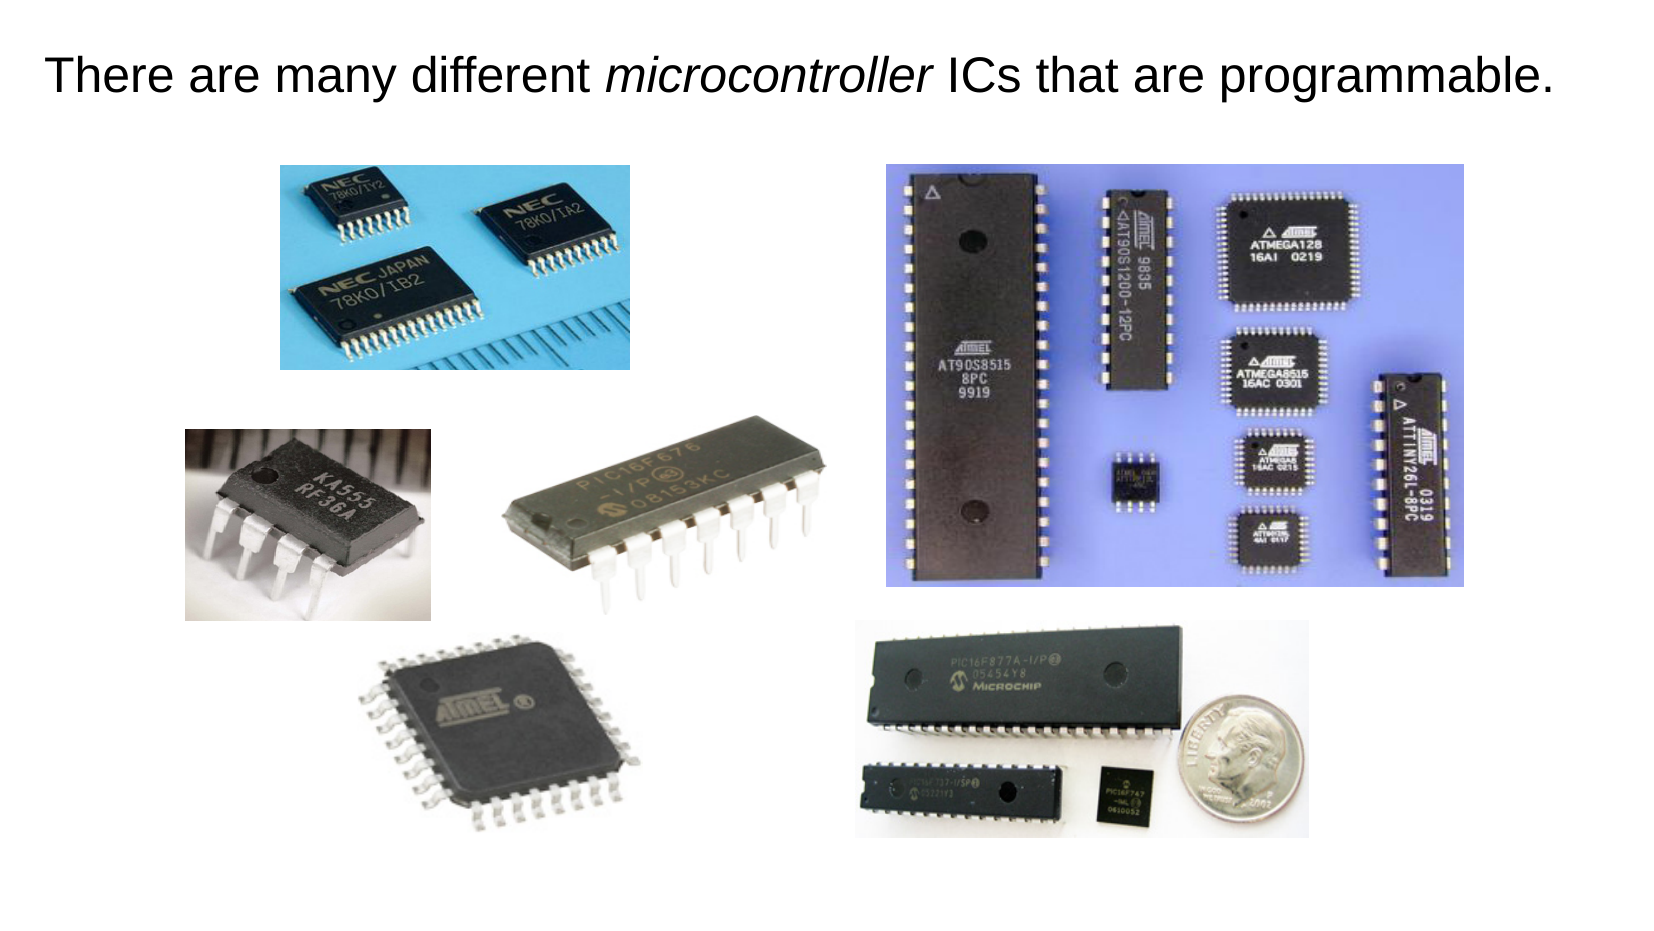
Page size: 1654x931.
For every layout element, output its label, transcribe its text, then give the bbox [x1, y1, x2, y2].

picture [501, 415, 827, 615]
picture [280, 165, 630, 370]
picture [357, 632, 643, 835]
picture [886, 164, 1464, 587]
picture [855, 620, 1309, 838]
picture [185, 429, 431, 621]
title There are many different microcontroller ICs that are programmable. [12, 26, 1588, 124]
